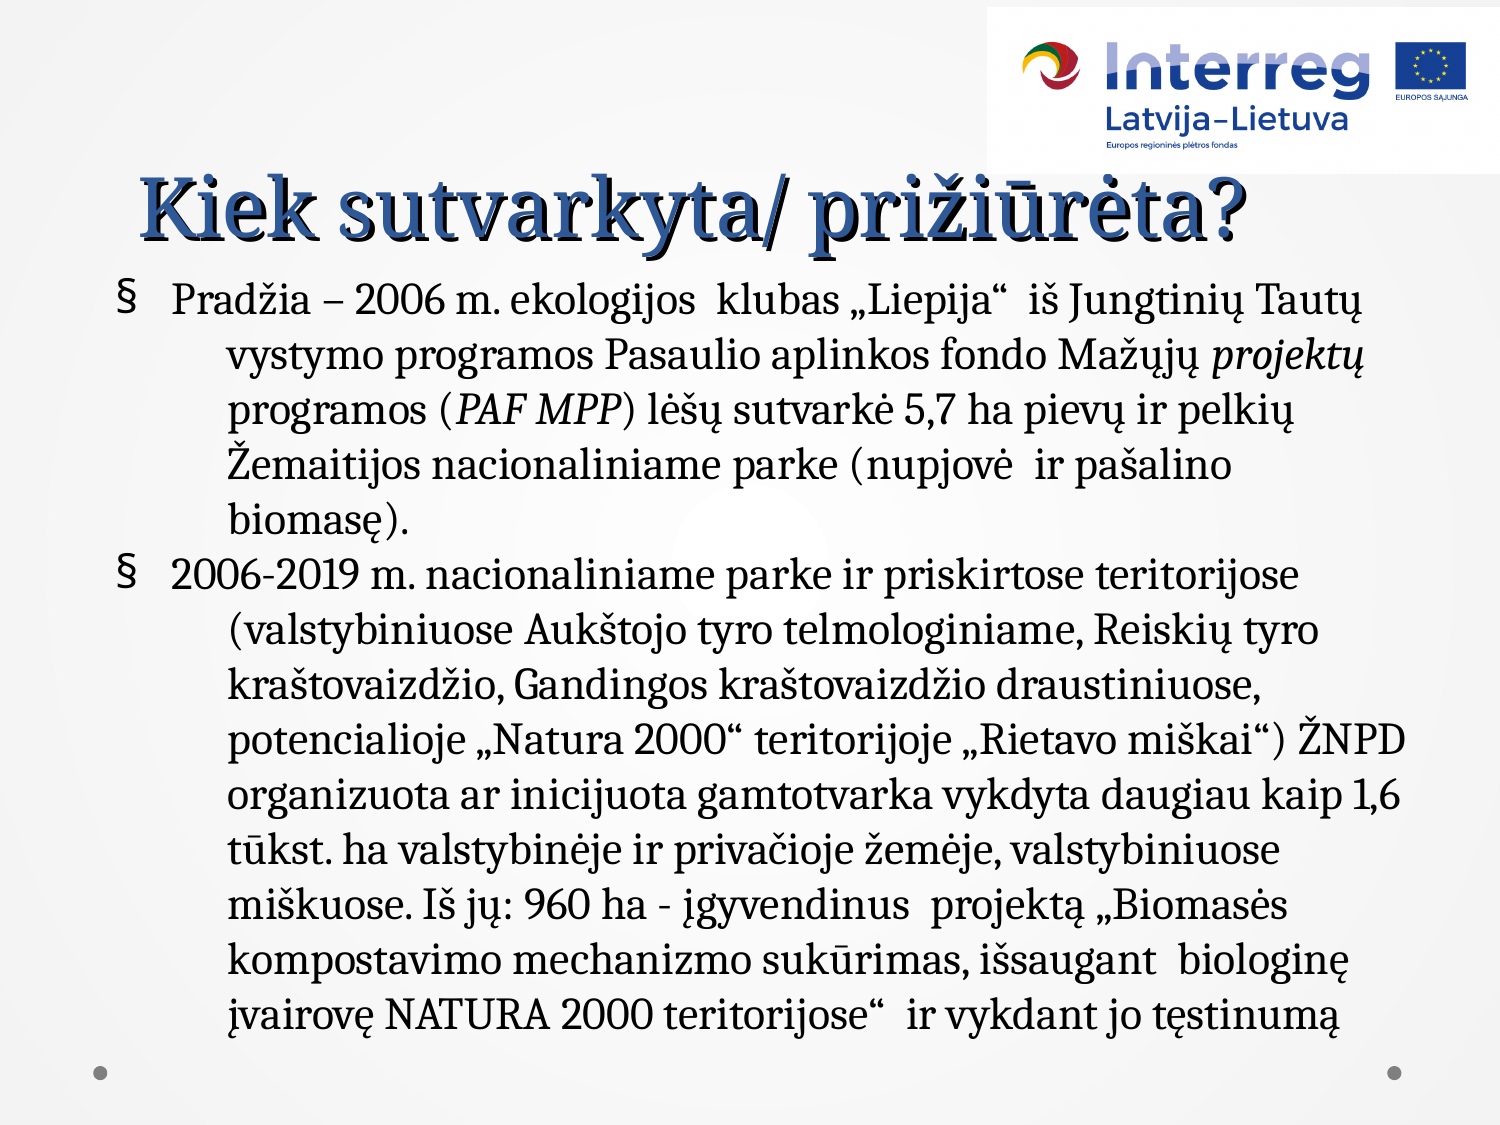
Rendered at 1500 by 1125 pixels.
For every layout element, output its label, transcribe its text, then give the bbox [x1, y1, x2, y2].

picture [987, 7, 1500, 174]
text_box Pradžia – 2006 m. ekologijos klubas „Liepija“ iš Jungtinių Tautų vystymo programos Pasaulio aplinkos fondo Mažųjų projektų programos (PAF MPP) lėšų sutvarkė 5,7 ha pievų ir pelkių Žemaitijos nacionaliniame parke (nupjovė ir pašalino biomasę). 2006-2019 m. nacionaliniame parke ir priskirtose teritorijose (valstybiniuose Aukštojo tyro telmologiniame, Reiskių tyro kraštovaizdžio, Gandingos kraštovaizdžio draustiniuose, potencialioje „Natura 2000“ teritorijoje „Rietavo miškai“) ŽNPD organizuota ar inicijuota gamtotvarka vykdyta daugiau kaip 1,6 tūkst. ha valstybinėje ir privačioje žemėje, valstybiniuose miškuose. Iš jų: 960 ha - įgyvendinus projektą „Biomasės kompostavimo mechanizmo sukūrimas, išsaugant biologinę įvairovę NATURA 2000 teritorijose“ ir vykdant jo tęstinumą [100, 261, 1436, 1054]
title Kiek sutvarkyta/ prižiūrėta? [100, 124, 1284, 261]
